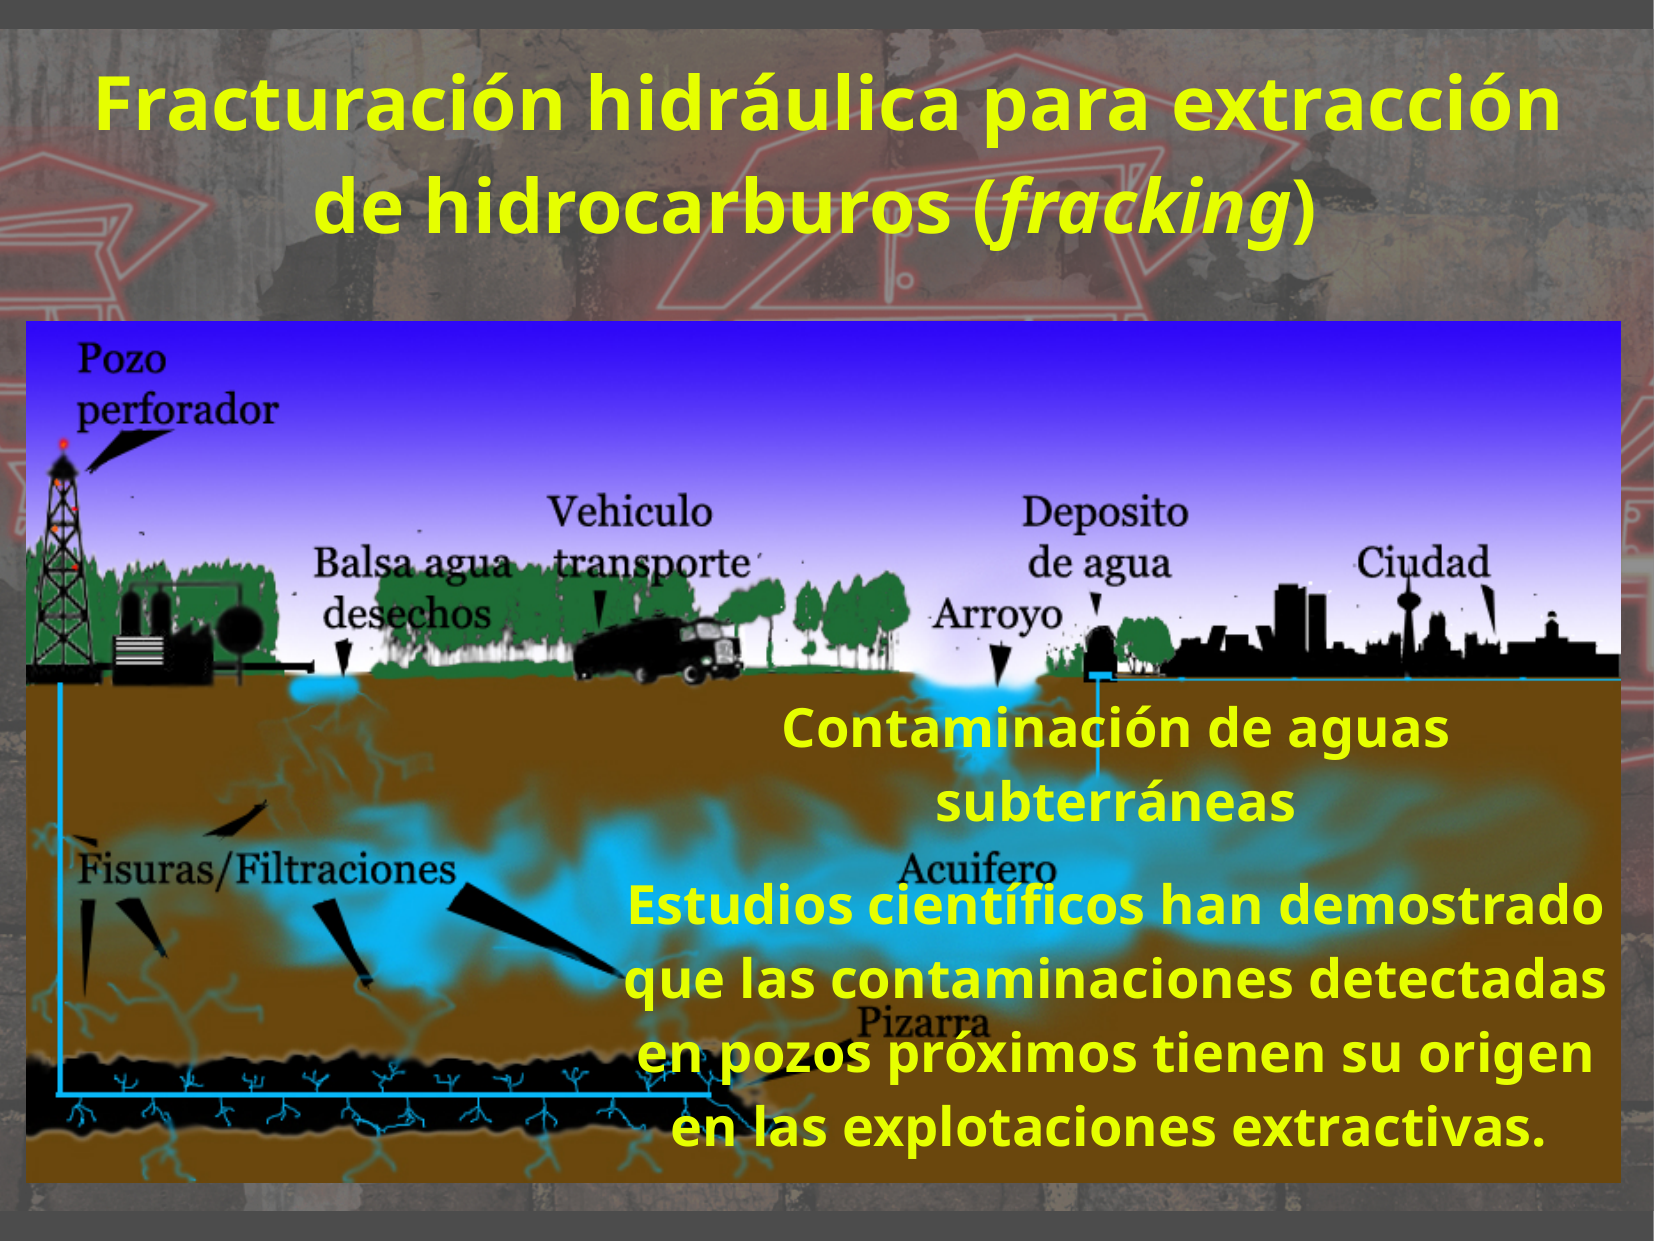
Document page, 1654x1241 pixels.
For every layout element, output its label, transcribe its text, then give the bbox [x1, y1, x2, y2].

title Fracturación hidráulica para extracción de hidrocarburos (fracking) [59, 56, 1571, 250]
picture [0, 29, 1654, 1211]
list Contaminación de aguas subterráneas Estudios científicos han demostrado que las contaminaciones detectadas en pozos próximos tienen su origen en las explotaciones extractivas. [542, 689, 1619, 1136]
